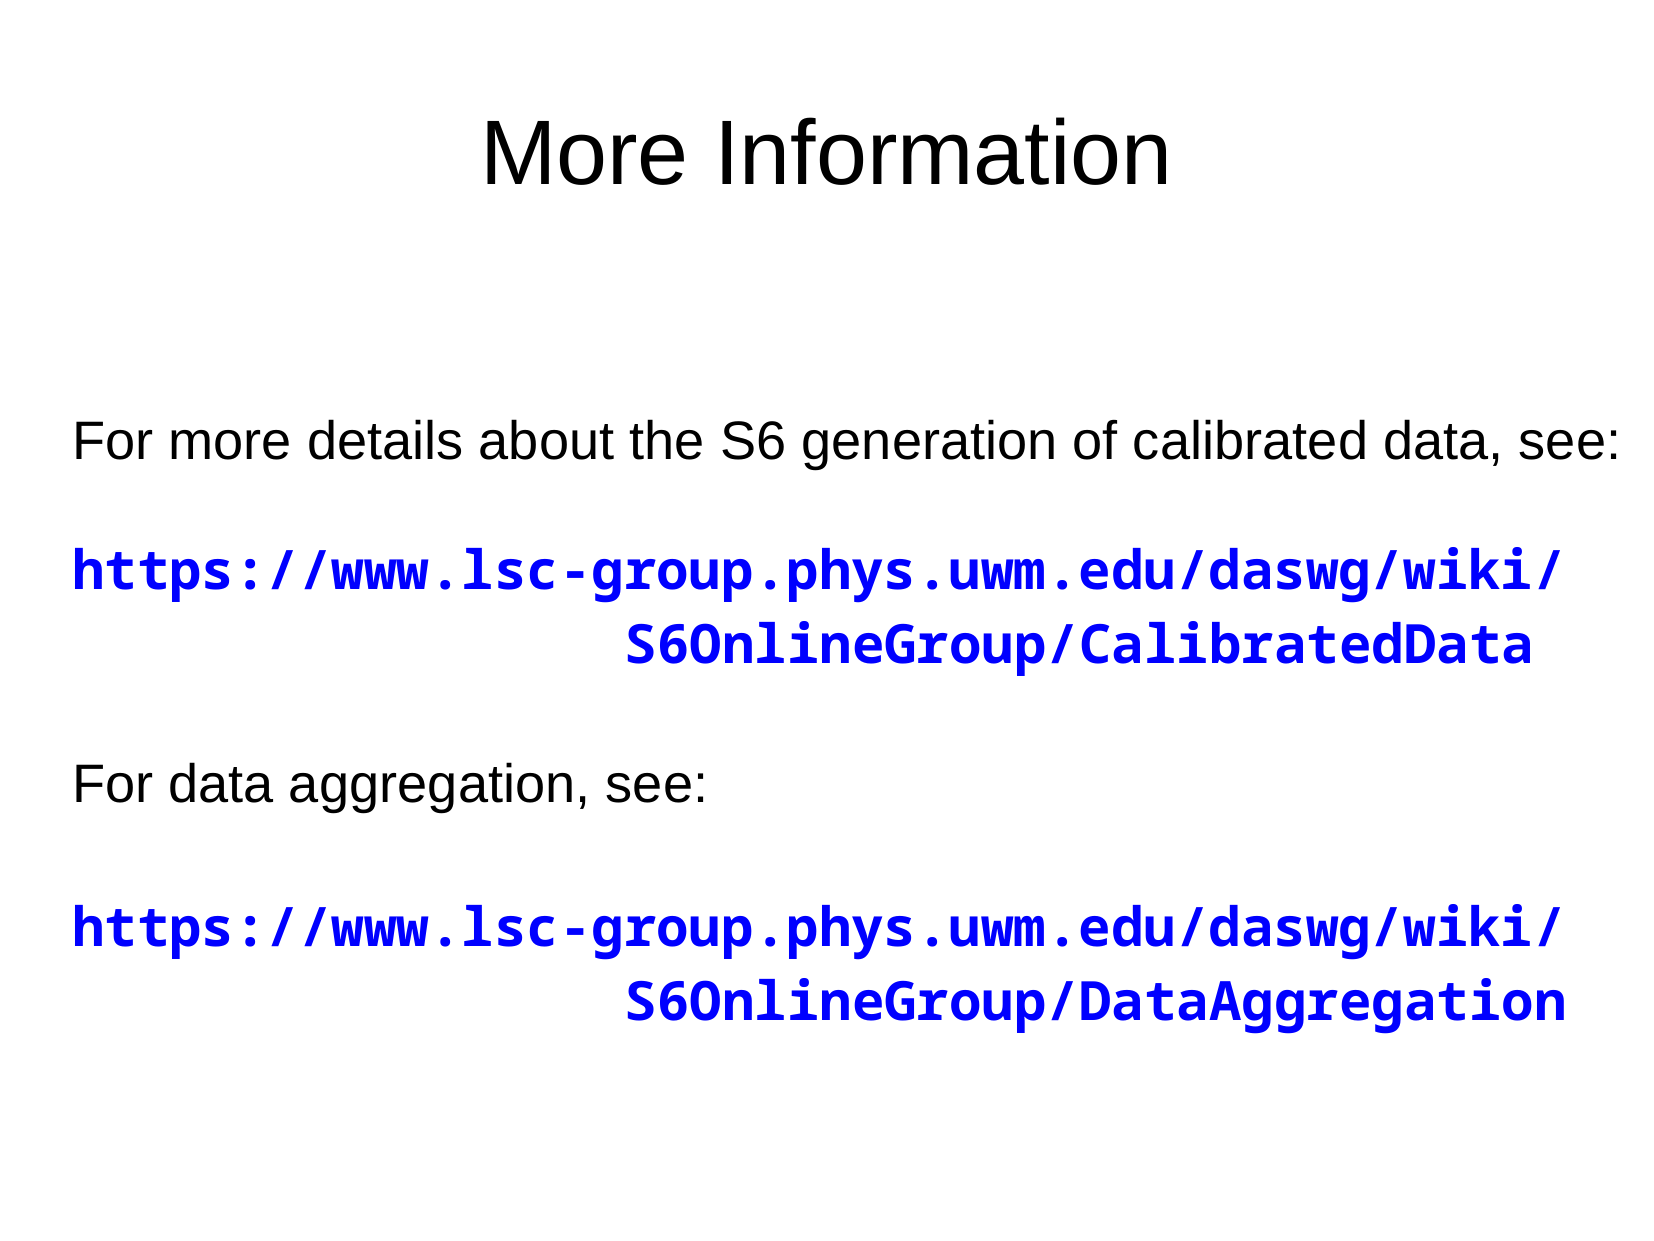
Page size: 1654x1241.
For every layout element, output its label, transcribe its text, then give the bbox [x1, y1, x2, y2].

title More Information [82, 56, 1571, 250]
text_box For more details about the S6 generation of calibrated data, see: https://www.lsc-group.phys.uwm.edu/daswg/wiki/ S6OnlineGroup/CalibratedData For data aggregation, see: https://www.lsc-group.phys.uwm.edu/daswg/wiki/ S6OnlineGroup/DataAggregation [57, 402, 1654, 1010]
